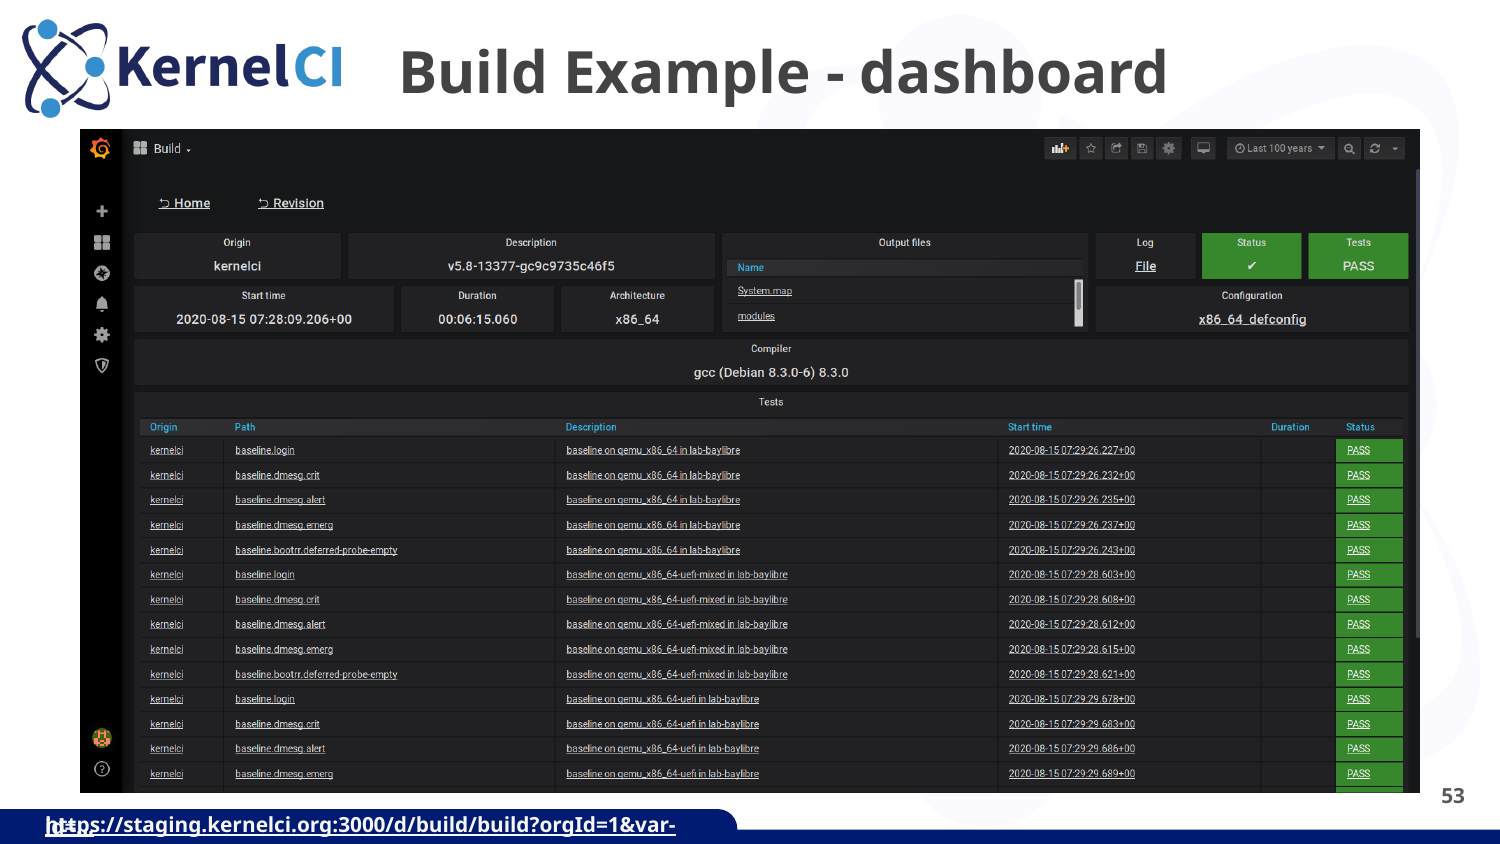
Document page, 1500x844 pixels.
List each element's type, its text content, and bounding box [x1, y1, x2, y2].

title Build Example - dashboard [383, 23, 1455, 117]
slide_number <number> [1389, 764, 1480, 830]
picture [22, 19, 341, 118]
text_box https://staging.kernelci.org:3000/d/build/build?orgId=1&var-id=... [0, 809, 738, 844]
picture [80, 15, 1480, 828]
